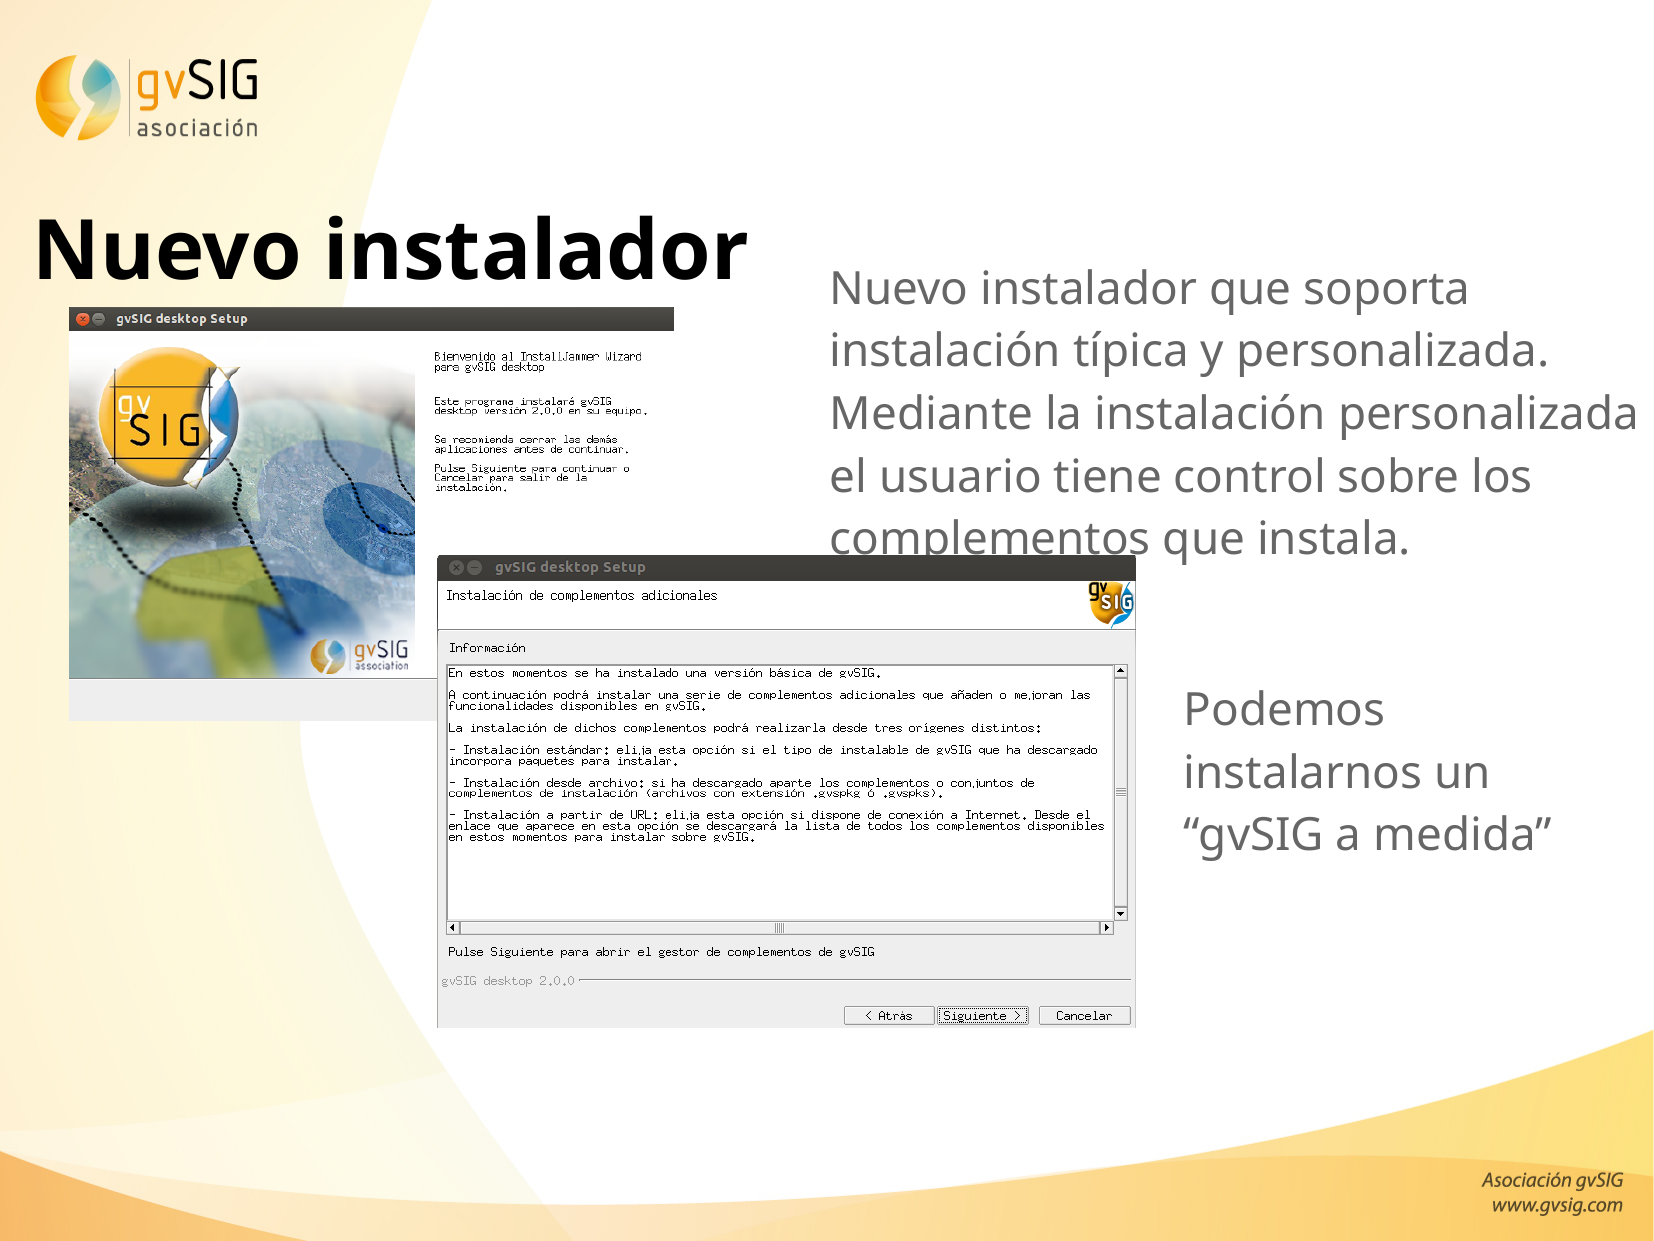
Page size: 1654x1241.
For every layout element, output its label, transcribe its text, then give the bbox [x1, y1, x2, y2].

text_box Podemos instalarnos un “gvSIG a medida” [1169, 669, 1616, 869]
text_box Nuevo instalador que soporta instalación típica y personalizada. Mediante la instalación personalizada el usuario tiene control sobre los complementos que instala. [814, 248, 1654, 694]
picture [0, 0, 1654, 1241]
text_box Nuevo instalador [32, 188, 1300, 307]
